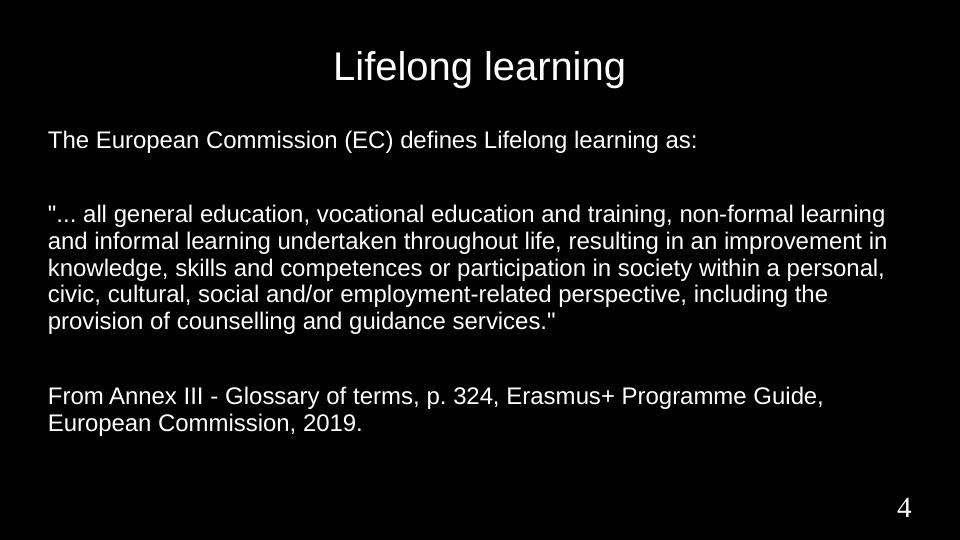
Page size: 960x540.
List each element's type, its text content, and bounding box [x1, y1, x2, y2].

list The European Commission (EC) defines Lifelong learning as: "... all general education, vocational education and training, non-formal learning and informal learning undertaken throughout life, resulting in an improvement in knowledge, skills and competences or participation in society within a personal, civic, cultural, social and/or employment-related perspective, including the provision of counselling and guidance services." From Annex III - Glossary of terms, p. 324, Erasmus+ Programme Guide, European Commission, 2019. [47, 126, 912, 440]
title Lifelong learning [47, 21, 912, 112]
